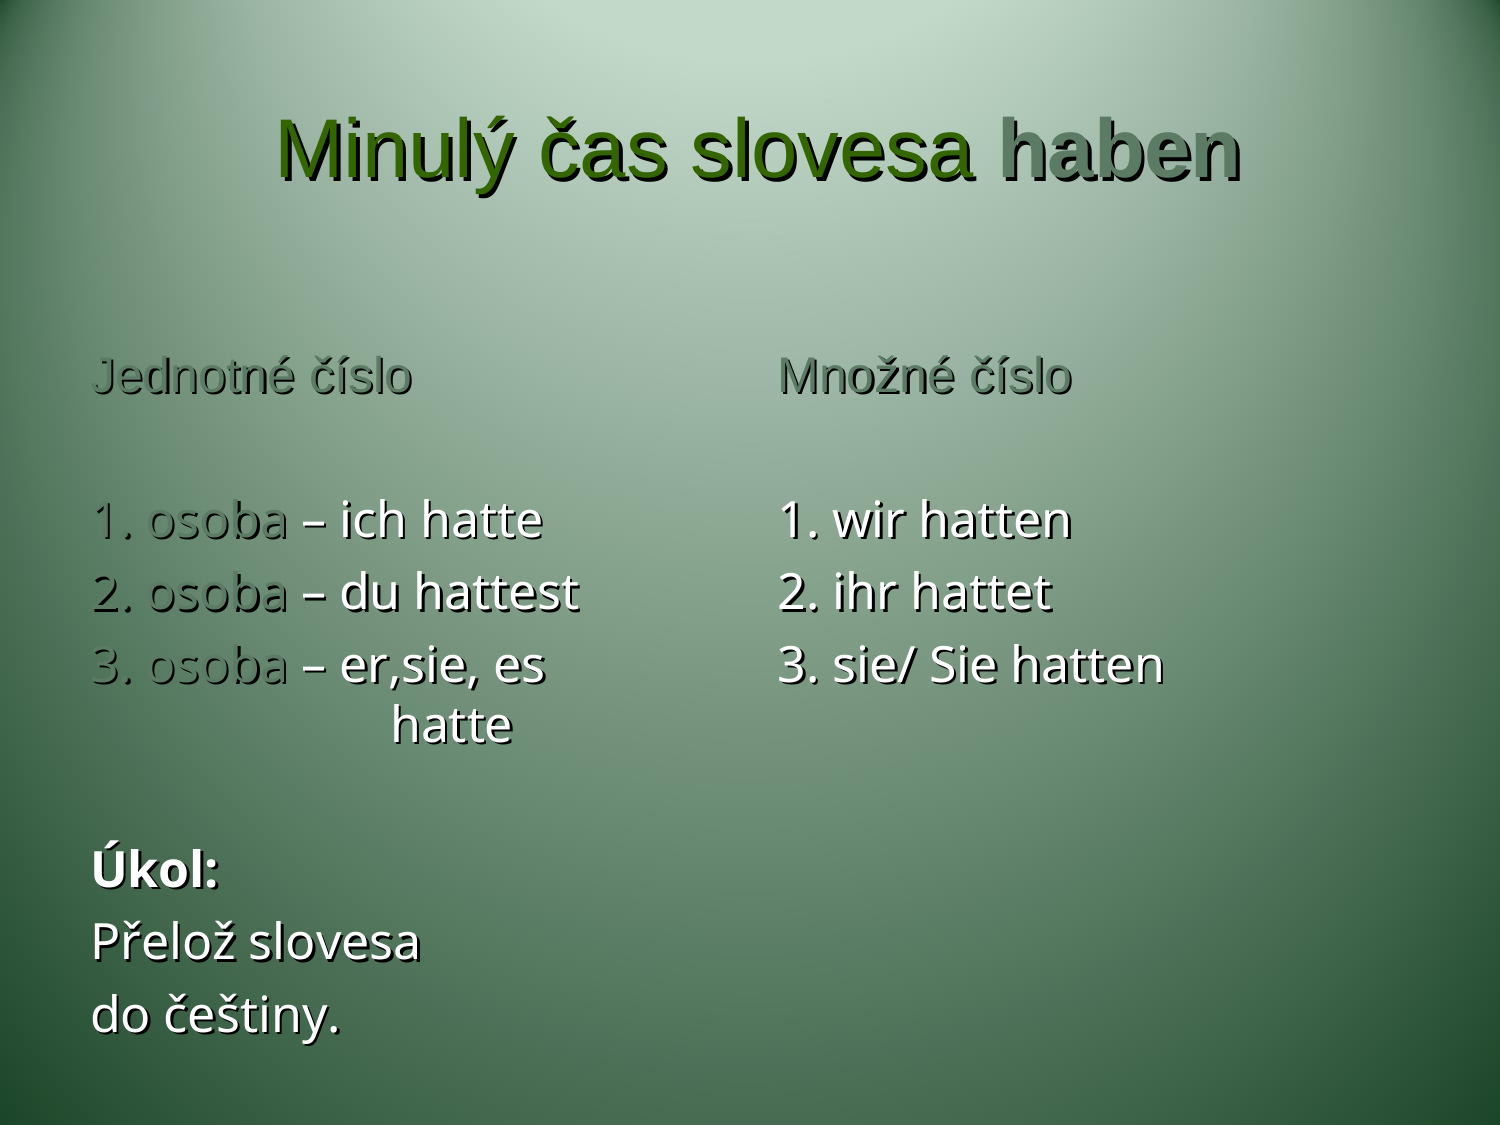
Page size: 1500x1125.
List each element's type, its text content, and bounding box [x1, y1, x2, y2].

picture [0, 0, 1500, 1125]
title Minulý čas slovesa haben [75, 0, 1426, 402]
list Množné číslo 1. wir hatten 2. ihr hattet 3. sie/ Sie hatten [762, 262, 1426, 1006]
list Jednotné číslo 1. osoba – ich hatte 2. osoba – du hattest 3. osoba – er,sie, es hatte Úkol: Přelož slovesa do češtiny. [75, 262, 738, 1050]
